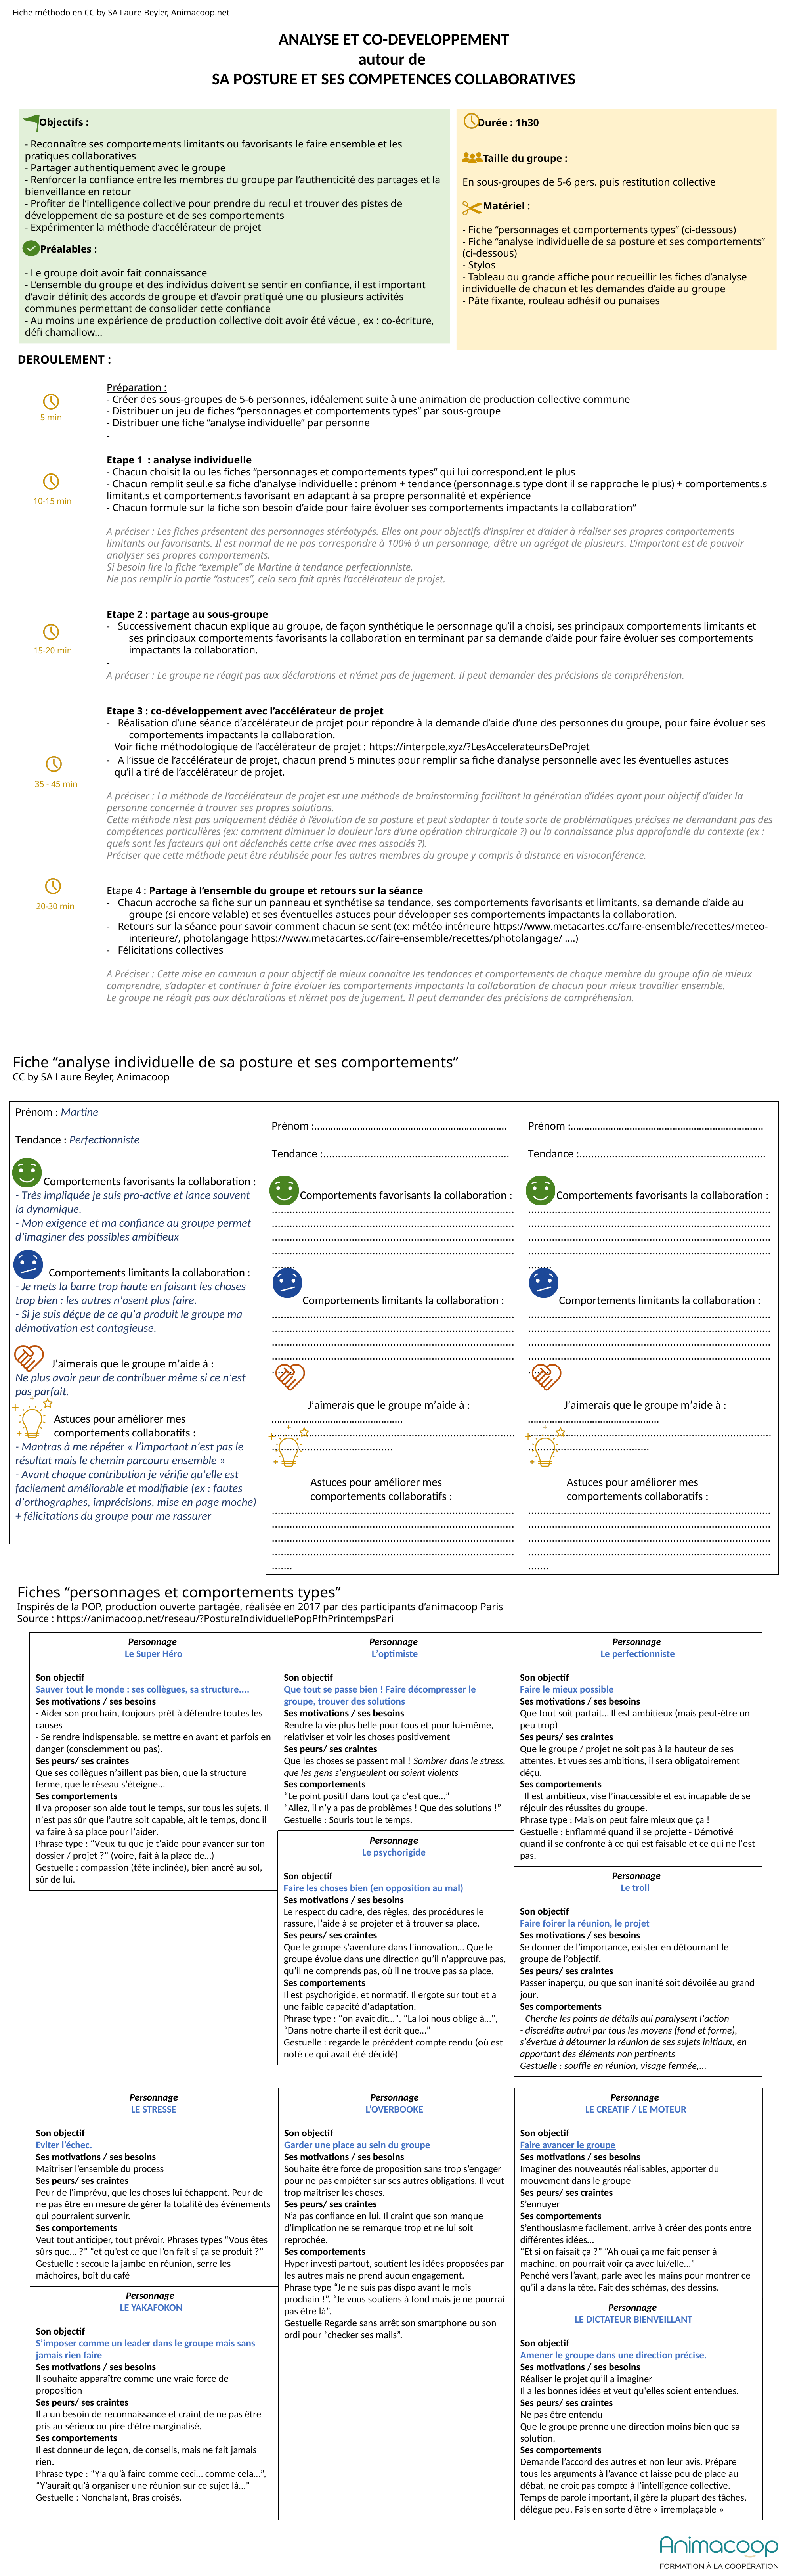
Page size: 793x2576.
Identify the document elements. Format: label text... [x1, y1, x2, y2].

picture [269, 1176, 299, 1205]
text_box Fiche “analyse individuelle de sa posture et ses comportements” CC by SA Laure Beyler, Animacoop [6, 1050, 729, 1086]
picture [461, 146, 484, 170]
text_box 20-30 min [24, 898, 87, 914]
text_box Prénom :……………………………………………………………… Tendance :............................................................... Comportements favorisants la collaboration : ................................................................................................................................................................................................................................................................................................................................................ Comportements limitants la collaboration : ................................................................................................................................................................................................................................................................................................................................................ J’aimerais que le groupe m’aide à : ………………………………………….………………........................................................................................................... Astuces pour améliorer mes comportements collaboratifs : ............................................................................................................................................................................................................................................................................................................................................... [522, 1101, 779, 1544]
text_box 35 - 45 min [25, 776, 88, 792]
picture [12, 1341, 46, 1376]
picture [464, 113, 480, 129]
picture [461, 196, 484, 220]
picture [43, 624, 59, 640]
picture [43, 473, 59, 490]
text_box Personnage Le perfectionniste Son objectif Faire le mieux possible Ses motivations / ses besoins Que tout soit parfait… Il est ambitieux (mais peut-être un peu trop) Ses peurs/ ses craintes Que le groupe / projet ne soit pas à la hauteur de ses attentes. Et vues ses ambitions, il sera obligatoirement déçu. Ses comportements Il est ambitieux, vise l’inaccessible et est incapable de se réjouir des réussites du groupe. Phrase type : Mais on peut faire mieux que ça ! Gestuelle : Enflammé quand il se projette - Démotivé quand il se confronte à ce qui est faisable et ce qui ne l’est pas. [514, 1632, 762, 1866]
text_box Préparation : - Créer des sous-groupes de 5-6 personnes, idéalement suite à une animation de production collective commune - Distribuer un jeu de fiches “personnages et comportements types” par sous-groupe - Distribuer une fiche “analyse individuelle” par personne Etape 1 : analyse individuelle - Chacun choisit la ou les fiches “personnages et comportements types” qui lui correspond.ent le plus - Chacun remplit seul.e sa fiche d’analyse individuelle : prénom + tendance (personnage.s type dont il se rapproche le plus) + comportements.s limitant.s et comportement.s favorisant en adaptant à sa propre personnalité et expérience - Chacun formule sur la fiche son besoin d’aide pour faire évoluer ses comportements impactants la collaboration“ A préciser : Les fiches présentent des personnages stéréotypés. Elles ont pour objectifs d’inspirer et d’aider à réaliser ses propres comportements limitants ou favorisants. Il est normal de ne pas correspondre à 100% à un personnage, d’être un agrégat de plusieurs. L’important est de pouvoir analyser ses propres comportements. Si besoin lire la fiche “exemple” de Martine à tendance perfectionniste. Ne pas remplir la partie “astuces”, cela sera fait après l’accélérateur de projet. Etape 2 : partage au sous-groupe Successivement chacun explique au groupe, de façon synthétique le personnage qu’il a choisi, ses principaux comportements limitants et ses principaux comportements favorisants la collaboration en terminant par sa demande d’aide pour faire évoluer ses comportements impactants la collaboration. A préciser : Le groupe ne réagit pas aux déclarations et n’émet pas de jugement. Il peut demander des précisions de compréhension. Etape 3 : co-développement avec l’accélérateur de projet Réalisation d’une séance d’accélérateur de projet pour répondre à la demande d’aide d’une des personnes du groupe, pour faire évoluer ses comportements impactants la collaboration. Voir fiche méthodologique de l’accélérateur de projet : https://interpole.xyz/?LesAccelerateursDeProjet A l’issue de l’accélérateur de projet, chacun prend 5 minutes pour remplir sa fiche d’analyse personnelle avec les éventuelles astuces qu’il a tiré de l’accélérateur de projet. A préciser : La méthode de l’accélérateur de projet est une méthode de brainstorming facilitant la génération d’idées ayant pour objectif d’aider la personne concernée à trouver ses propres solutions. Cette méthode n’est pas uniquement dédiée à l’évolution de sa posture et peut s’adapter à toute sorte de problématiques précises ne demandant pas des compétences particulières (ex: comment diminuer la douleur lors d’une opération chirurgicale ?) ou la connaissance plus approfondie du contexte (ex : quels sont les facteurs qui ont déclenchés cette crise avec mes associés ?). Préciser que cette méthode peut être réutilisée pour les autres membres du groupe y compris à distance en visioconférence. Etape 4 : Partage à l’ensemble du groupe et retours sur la séance Chacun accroche sa fiche sur un panneau et synthétise sa tendance, ses comportements favorisants et limitants, sa demande d’aide au groupe (si encore valable) et ses éventuelles astuces pour développer ses comportements impactants la collaboration. Retours sur la séance pour savoir comment chacun se sent (ex: météo intérieure https://www.metacartes.cc/faire-ensemble/recettes/meteo-interieure/, photolangage https://www.metacartes.cc/faire-ensemble/recettes/photolangage/ ….) Félicitations collectives A Préciser : Cette mise en commun a pour objectif de mieux connaitre les tendances et comportements de chaque membre du groupe afin de mieux comprendre, s’adapter et continuer à faire évoluer les comportements impactants la collaboration de chacun pour mieux travailler ensemble. Le groupe ne réagit pas aux déclarations et n’émet pas de jugement. Il peut demander des précisions de compréhension. [101, 368, 781, 1057]
picture [660, 2536, 779, 2570]
picture [13, 1250, 43, 1279]
text_box 15-20 min [22, 642, 83, 659]
text_box ANALYSE ET CO-DEVELOPPEMENT autour de SA POSTURE ET SES COMPETENCES COLLABORATIVES [179, 25, 609, 92]
picture [12, 1396, 53, 1438]
text_box Personnage L’optimiste Son objectif Que tout se passe bien ! Faire décompresser le groupe, trouver des solutions Ses motivations / ses besoins Rendre la vie plus belle pour tous et pour lui-même, relativiser et voir les choses positivement Ses peurs/ ses craintes Que les choses se passent mal ! Sombrer dans le stress, que les gens s’engueulent ou soient violents Ses comportements “Le point positif dans tout ça c’est que…” “Allez, il n’y a pas de problèmes ! Que des solutions !” Gestuelle : Souris tout le temps. [278, 1632, 514, 1831]
text_box Personnage LE CREATIF / LE MOTEUR Son objectif Faire avancer le groupe Ses motivations / ses besoins Imaginer des nouveautés réalisables, apporter du mouvement dans le groupe Ses peurs/ ses craintes S’ennuyer Ses comportements S’enthousiasme facilement, arrive à créer des ponts entre différentes idées… “Et si on faisait ça ?” “Ah ouai ça me fait penser à machine, on pourrait voir ça avec lui/elle…” Penché vers l’avant, parle avec les mains pour montrer ce qu’il a dans la tête. Fait des schémas, des dessins. [514, 2088, 763, 2298]
picture [529, 1268, 558, 1298]
text_box Personnage Le troll Son objectif Faire foirer la réunion, le projet Ses motivations / ses besoins Se donner de l’importance, exister en détournant le groupe de l’objectif. Ses peurs/ ses craintes Passer inaperçu, ou que son inanité soit dévoilée au grand jour. Ses comportements - Cherche les points de détails qui paralysent l’action - discrédite autrui par tous les moyens (fond et forme), s’évertue à détourner la réunion de ses sujets initiaux, en apportant des éléments non pertinents Gestuelle : souffle en réunion, visage fermée,... [514, 1866, 762, 2077]
text_box Durée : 1h30 Taille du groupe : En sous-groupes de 5-6 pers. puis restitution collective Matériel : - Fiche “personnages et comportements types” (ci-dessous) - Fiche “analyse individuelle de sa posture et ses comportements” (ci-dessous) - Stylos - Tableau ou grande affiche pour recueillir les fiches d’analyse individuelle de chacun et les demandes d’aide au groupe - Pâte fixante, rouleau adhésif ou punaises [456, 109, 777, 350]
text_box Fiche méthodo en CC by SA Laure Beyler, Animacoop.net [7, 4, 302, 21]
picture [22, 115, 40, 132]
picture [45, 878, 61, 894]
picture [529, 1360, 564, 1394]
picture [273, 1360, 307, 1394]
picture [12, 1158, 42, 1187]
picture [526, 1176, 555, 1205]
text_box Objectifs : - Reconnaître ses comportements limitants ou favorisants le faire ensemble et les pratiques collaboratives - Partager authentiquement avec le groupe - Renforcer la confiance entre les membres du groupe par l’authenticité des partages et la bienveillance en retour - Profiter de l’intelligence collective pour prendre du recul et trouver des pistes de développement de sa posture et de ses comportements - Expérimenter la méthode d’accélérateur de projet Préalables : - Le groupe doit avoir fait connaissance - L’ensemble du groupe et des individus doivent se sentir en confiance, il est important d’avoir définit des accords de groupe et d’avoir pratiqué une ou plusieurs activités communes permettant de consolider cette confiance - Au moins une expérience de production collective doit avoir été vécue , ex : co-écriture, défi chamallow… [19, 109, 450, 344]
picture [273, 1268, 302, 1298]
text_box Fiches “personnages et comportements types” Inspirés de la POP, production ouverte partagée, réalisée en 2017 par des participants d’animacoop Paris Source : https://animacoop.net/reseau/?PostureIndividuellePopPfhPrintempsPari [11, 1580, 734, 1628]
text_box Prénom : Martine Tendance : Perfectionniste Comportements favorisants la collaboration : - Très impliquée je suis pro-active et lance souvent la dynamique. - Mon exigence et ma confiance au groupe permet d’imaginer des possibles ambitieux Comportements limitants la collaboration : - Je mets la barre trop haute en faisant les choses trop bien : les autres n’osent plus faire. - Si je suis déçue de ce qu’a produit le groupe ma démotivation est contagieuse. J’aimerais que le groupe m’aide à : Ne plus avoir peur de contribuer même si ce n’est pas parfait. Astuces pour améliorer mes comportements collaboratifs : - Mantras à me répéter « l’important n’est pas le résultat mais le chemin parcouru ensemble » - Avant chaque contribution je vérifie qu’elle est facilement améliorable et modifiable (ex : fautes d’orthographes, imprécisions, mise en page moche) + félicitations du groupe pour me rassurer [9, 1101, 266, 1544]
picture [19, 237, 43, 259]
text_box 5 min [30, 409, 73, 425]
text_box Personnage LE DICTATEUR BIENVEILLANT Son objectif Amener le groupe dans une direction précise. Ses motivations / ses besoins Réaliser le projet qu’il a imaginer Il a les bonnes idées et veut qu'elles soient entendues. Ses peurs/ ses craintes Ne pas être entendu Que le groupe prenne une direction moins bien que sa solution. Ses comportements Demande l’accord des autres et non leur avis. Prépare tous les arguments à l’avance et laisse peu de place au débat, ne croit pas compte à l’intelligence collective. Temps de parole important, il gère la plupart des tâches, délègue peu. Fais en sorte d’être « irremplaçable » [514, 2298, 763, 2520]
text_box Personnage L’OVERBOOKE Son objectif Garder une place au sein du groupe Ses motivations / ses besoins Souhaite être force de proposition sans trop s’engager pour ne pas empiéter sur ses autres obligations. Il veut trop maitriser les choses. Ses peurs/ ses craintes N’a pas confiance en lui. Il craint que son manque d’implication ne se remarque trop et ne lui soit reprochée. Ses comportements Hyper investi partout, soutient les idées proposées par les autres mais ne prend aucun engagement. Phrase type “Je ne suis pas dispo avant le mois prochain !”. “Je vous soutiens à fond mais je ne pourrai pas être là”. Gestuelle Regarde sans arrêt son smartphone ou son ordi pour “checker ses mails”. [278, 2088, 514, 2346]
picture [43, 394, 59, 410]
picture [46, 756, 62, 772]
text_box Prénom :……………………………………………………………… Tendance :............................................................... Comportements favorisants la collaboration : ................................................................................................................................................................................................................................................................................................................................................ Comportements limitants la collaboration : ................................................................................................................................................................................................................................................................................................................................................ J’aimerais que le groupe m’aide à : ………………………………………….………………........................................................................................................... Astuces pour améliorer mes comportements collaboratifs : ............................................................................................................................................................................................................................................................................................................................................... [266, 1101, 522, 1544]
text_box Personnage LE YAKAFOKON Son objectif S’imposer comme un leader dans le groupe mais sans jamais rien faire Ses motivations / ses besoins Il souhaite apparaître comme une vraie force de proposition Ses peurs/ ses craintes Il a un besoin de reconnaissance et craint de ne pas être pris au sérieux ou pire d’être marginalisé. Ses comportements Il est donneur de leçon, de conseils, mais ne fait jamais rien. Phrase type : “Y’a qu’à faire comme ceci… comme cela…”, “Y’aurait qu’à organiser une réunion sur ce sujet-là…” Gestuelle : Nonchalant, Bras croisés. [30, 2286, 279, 2520]
text_box Personnage Le psychorigide Son objectif Faire les choses bien (en opposition au mal) Ses motivations / ses besoins Le respect du cadre, des règles, des procédures le rassure, l’aide à se projeter et à trouver sa place. Ses peurs/ ses craintes Que le groupe s’aventure dans l’innovation… Que le groupe évolue dans une direction qu’il n’approuve pas, qu’il ne comprends pas, où il ne trouve pas sa place. Ses comportements Il est psychorigide, et normatif. Il ergote sur tout et a une faible capacité d’adaptation. Phrase type : “on avait dit…”. “La loi nous oblige à…”, “Dans notre charte il est écrit que…” Gestuelle : regarde le précédent compte rendu (où est noté ce qui avait été décidé) [277, 1831, 514, 2065]
text_box Personnage LE STRESSE Son objectif Eviter l’échec. Ses motivations / ses besoins Maîtriser l’ensemble du process Ses peurs/ ses craintes Peur de l'imprévu, que les choses lui échappent. Peur de ne pas être en mesure de gérer la totalité des événements qui pourraient survenir. Ses comportements Veut tout anticiper, tout prévoir. Phrases types “Vous êtes sûrs que… ?” “et qu’est ce que l’on fait si ça se produit ?” - Gestuelle : secoue la jambe en réunion, serre les mâchoires, boit du café [30, 2088, 278, 2286]
text_box DEROULEMENT : [11, 349, 127, 370]
text_box Personnage Le Super Héro Son objectif Sauver tout le monde : ses collègues, sa structure.... Ses motivations / ses besoins - Aider son prochain, toujours prêt à défendre toutes les causes - Se rendre indispensable, se mettre en avant et parfois en danger (consciemment ou pas). Ses peurs/ ses craintes Que ses collègues n’aillent pas bien, que la structure ferme, que le réseau s’éteigne... Ses comportements Il va proposer son aide tout le temps, sur tous les sujets. Il n’est pas sûr que l’autre soit capable, ait le temps, donc il va faire à sa place pour l’aider. Phrase type : “Veux-tu que je t’aide pour avancer sur ton dossier / projet ?” (voire, fait à la place de…) Gestuelle : compassion (tête inclinée), bien ancré au sol, sûr de lui. [30, 1632, 278, 1891]
picture [268, 1425, 310, 1467]
text_box 10-15 min [22, 493, 83, 509]
picture [525, 1425, 566, 1467]
